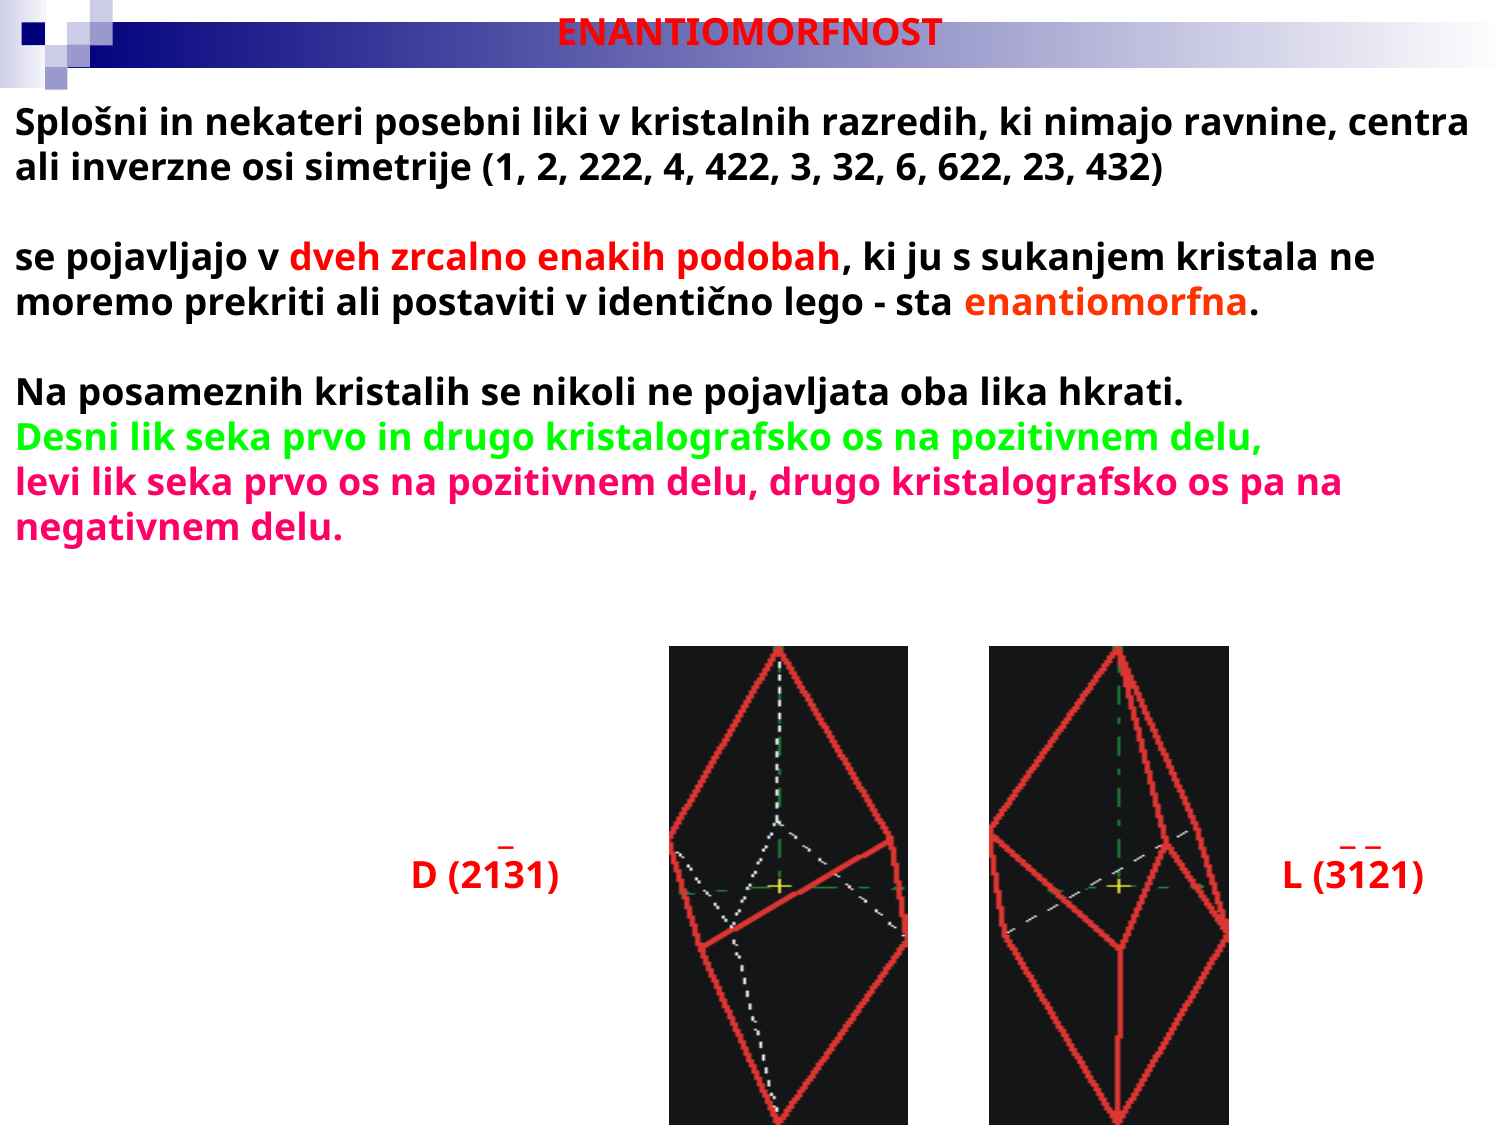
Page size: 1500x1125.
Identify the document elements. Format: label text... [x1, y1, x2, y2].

text_box _ D (2131) [395, 798, 653, 905]
text_box _ _ L (3121) [1266, 798, 1440, 905]
text_box ENANTIOMORFNOST Splošni in nekateri posebni liki v kristalnih razredih, ki nimajo ravnine, centra ali inverzne osi simetrije (1, 2, 222, 4, 422, 3, 32, 6, 622, 23, 432) se pojavljajo v dveh zrcalno enakih podobah, ki ju s sukanjem kristala ne moremo prekriti ali postaviti v identično lego - sta enantiomorfna. Na posameznih kristalih se nikoli ne pojavljata oba lika hkrati. Desni lik seka prvo in drugo kristalografsko os na pozitivnem delu, levi lik seka prvo os na pozitivnem delu, drugo kristalografsko os pa na negativnem delu. [0, 0, 1500, 601]
chart [667, 645, 1229, 1125]
